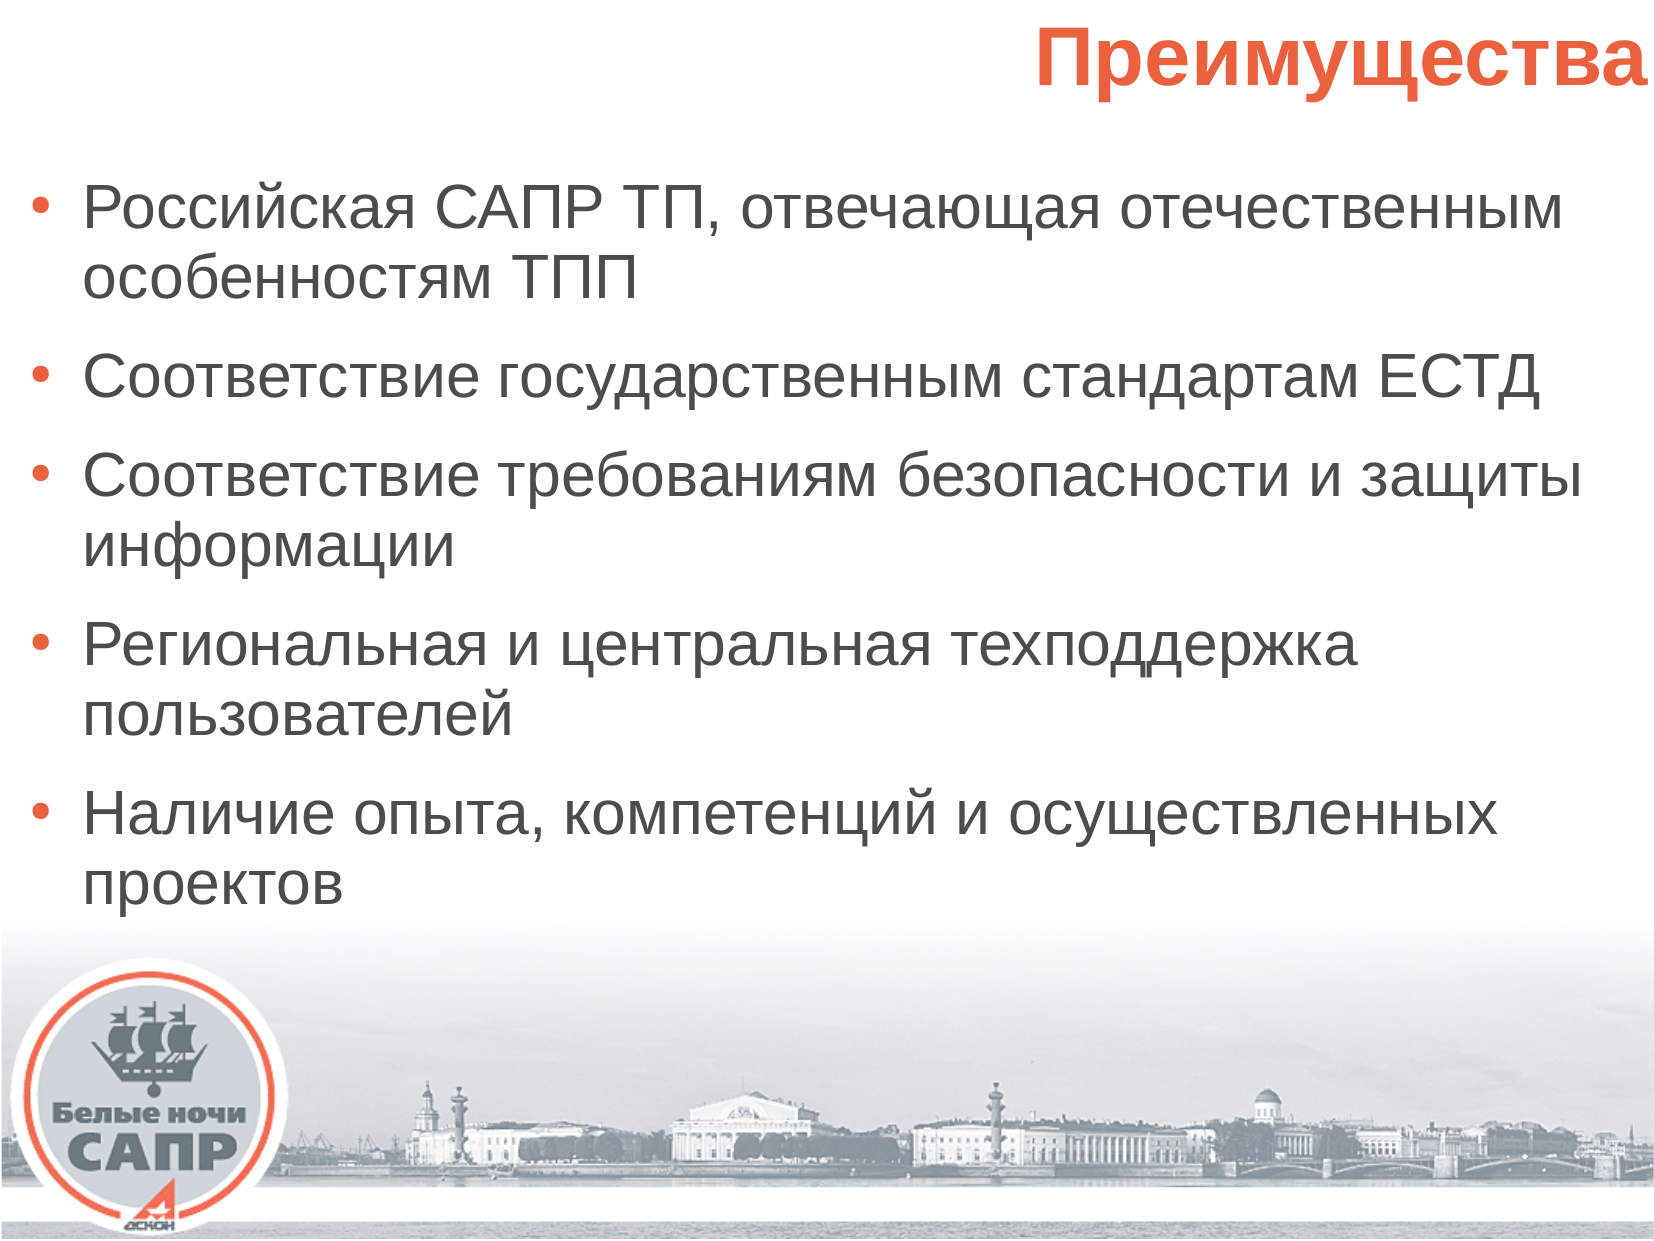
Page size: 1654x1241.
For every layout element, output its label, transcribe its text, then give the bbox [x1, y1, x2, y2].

title Преимущества [159, 8, 1648, 107]
picture [1, 0, 1654, 1239]
list Российская САПР ТП, отвечающая отечественным особенностям ТПП Соответствие государственным стандартам ЕСТД Соответствие требованиям безопасности и защиты информации Региональная и центральная техподдержка пользователей Наличие опыта, компетенций и осуществленных проектов [11, 171, 1601, 951]
